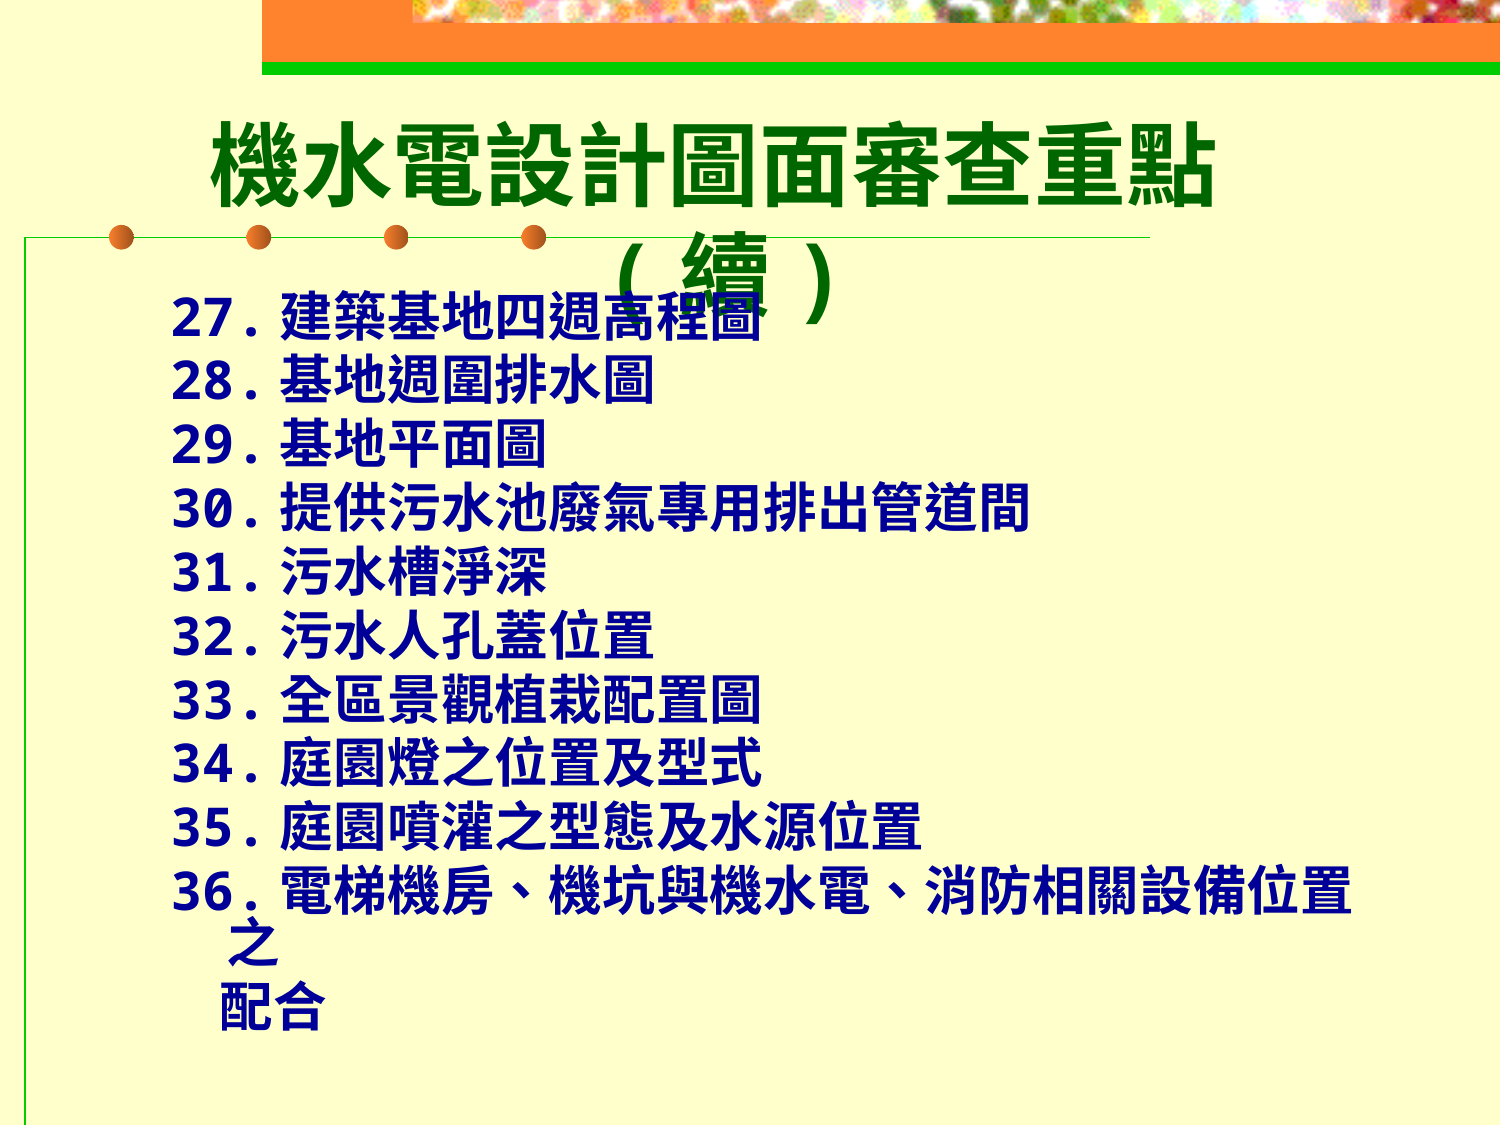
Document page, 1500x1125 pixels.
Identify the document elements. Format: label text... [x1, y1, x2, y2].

title 機水電設計圖面審查重點(續) [87, 99, 1363, 225]
list 27.建築基地四週高程圖 28.基地週圍排水圖 29.基地平面圖 30.提供污水池廢氣專用排出管道間 31.污水槽淨深 32.污水人孔蓋位置 33.全區景觀植栽配置圖 34.庭園燈之位置及型式 35.庭園噴灌之型態及水源位置 36.電梯機房、機坑與機水電、消防相關設備位置之 配合 [99, 287, 1375, 1051]
